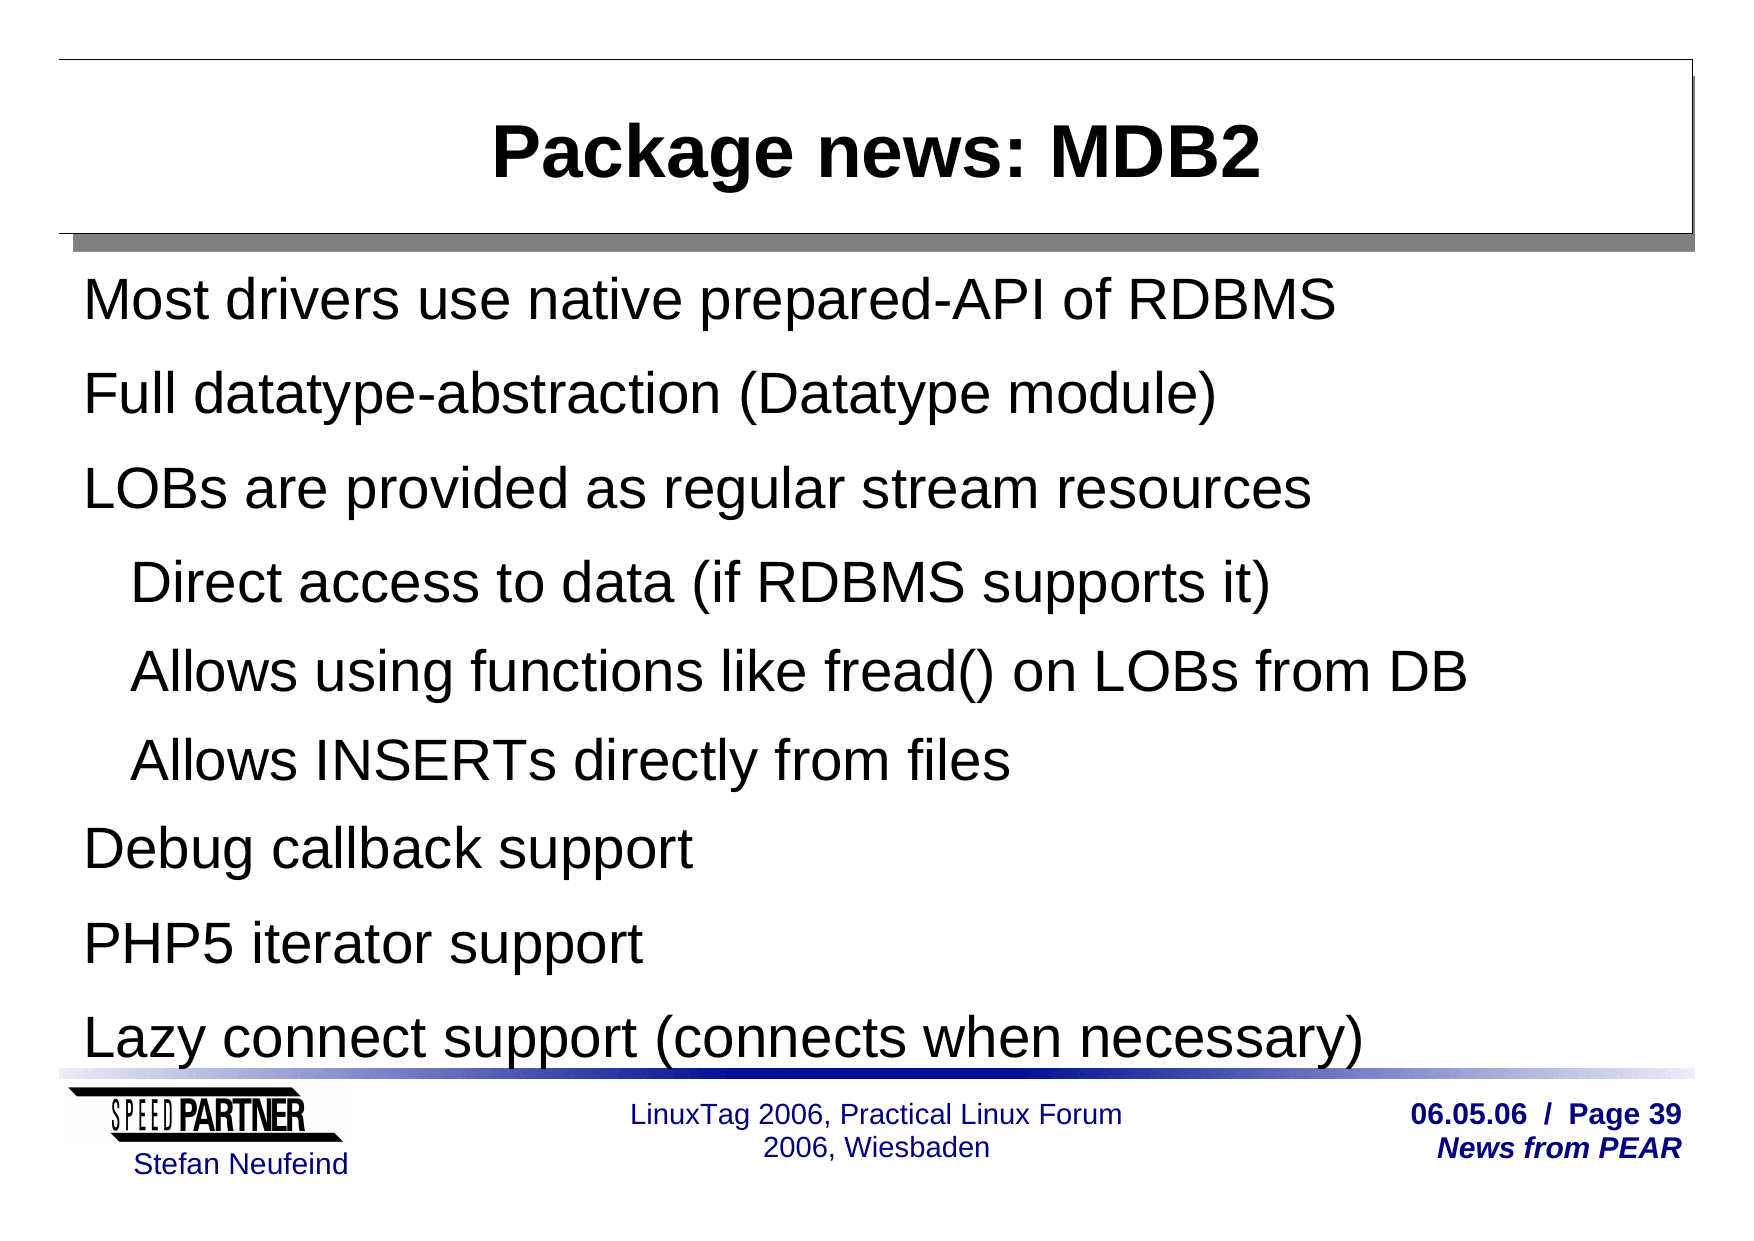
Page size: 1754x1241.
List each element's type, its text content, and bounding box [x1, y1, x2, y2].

picture [64, 1082, 348, 1146]
title Package news: MDB2 [59, 59, 1695, 244]
list Most drivers use native prepared-API of RDBMS Full datatype-abstraction (Datatype module) LOBs are provided as regular stream resources Direct access to data (if RDBMS supports it) Allows using functions like fread() on LOBs from DB Allows INSERTs directly from files Debug callback support PHP5 iterator support Lazy connect support (connects when necessary) [71, 266, 1695, 1068]
picture [59, 1068, 1695, 1079]
